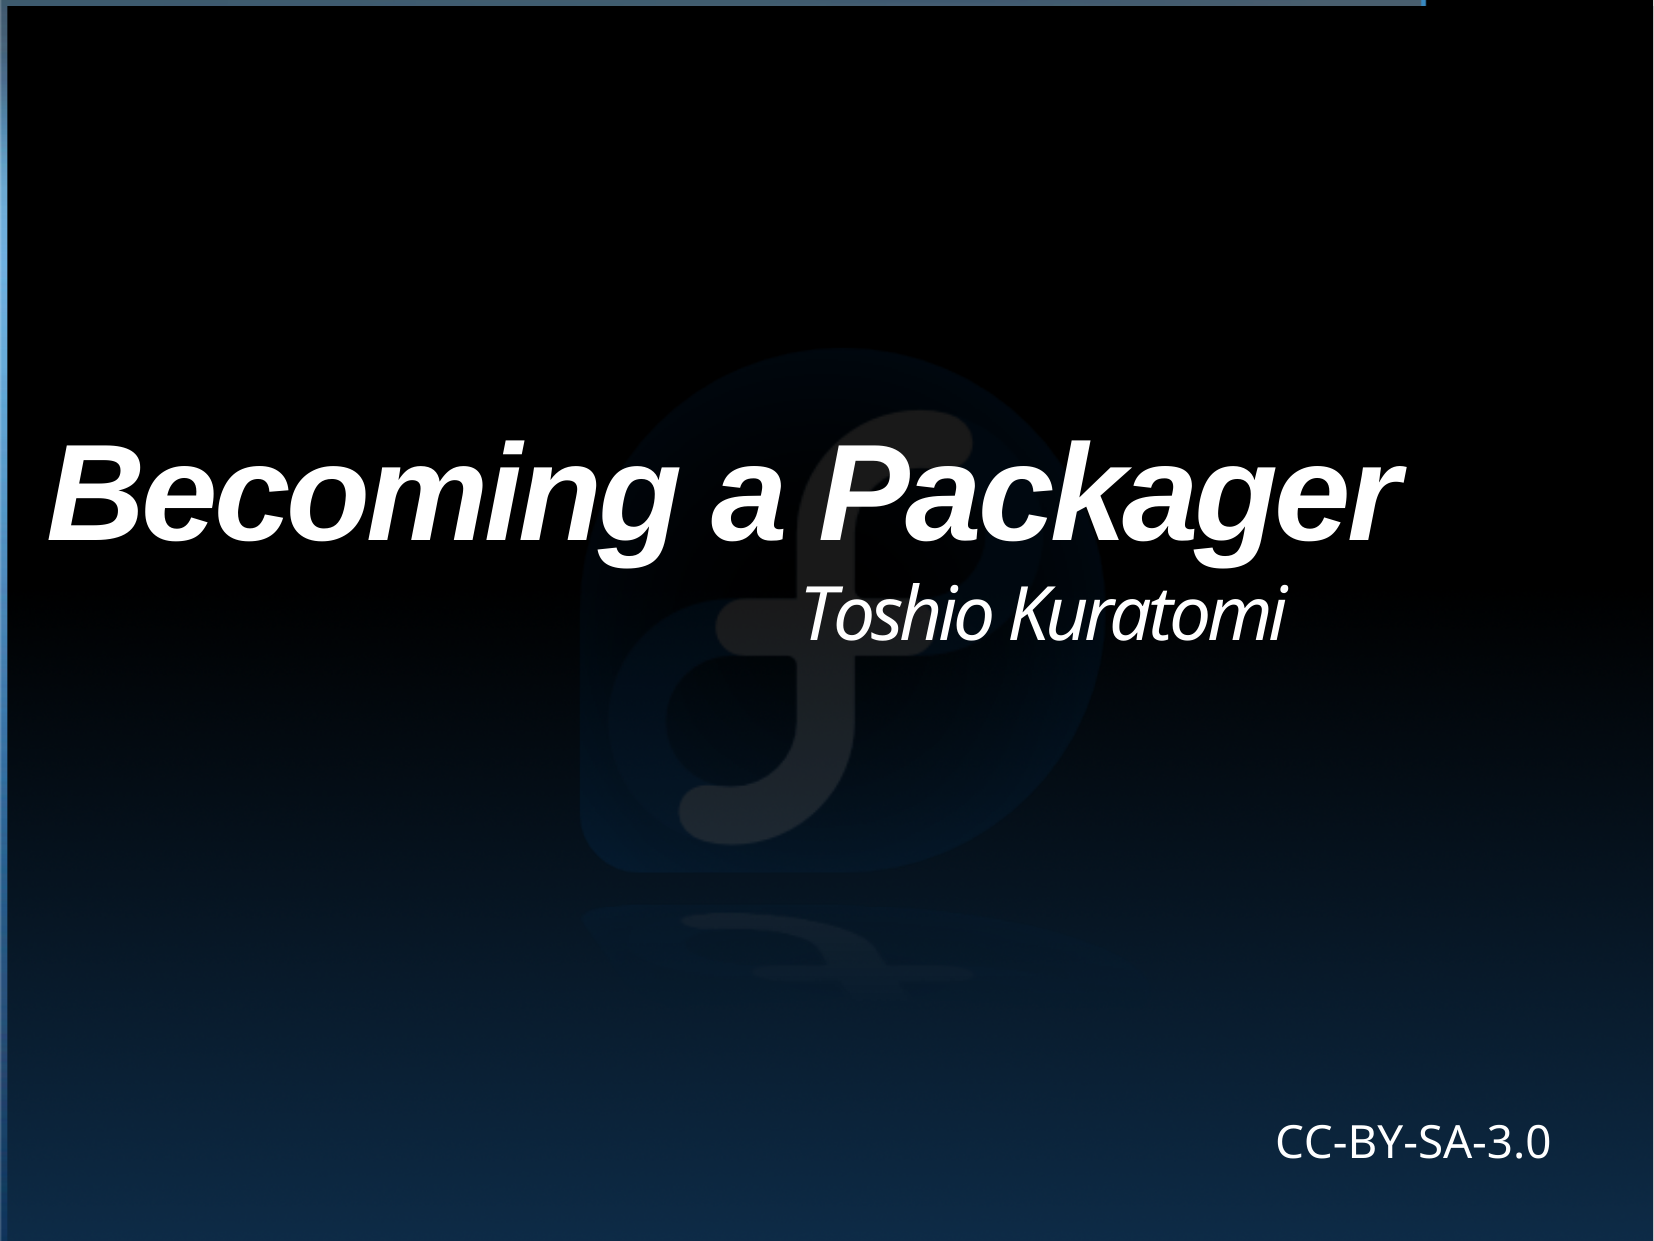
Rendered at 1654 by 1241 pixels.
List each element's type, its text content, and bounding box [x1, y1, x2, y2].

text_box CC-BY-SA-3.0 [1275, 1109, 1581, 1163]
picture [0, 0, 1654, 1241]
title Toshio Kuratomi [344, 568, 1289, 656]
title Becoming a Packager [0, 388, 1448, 597]
